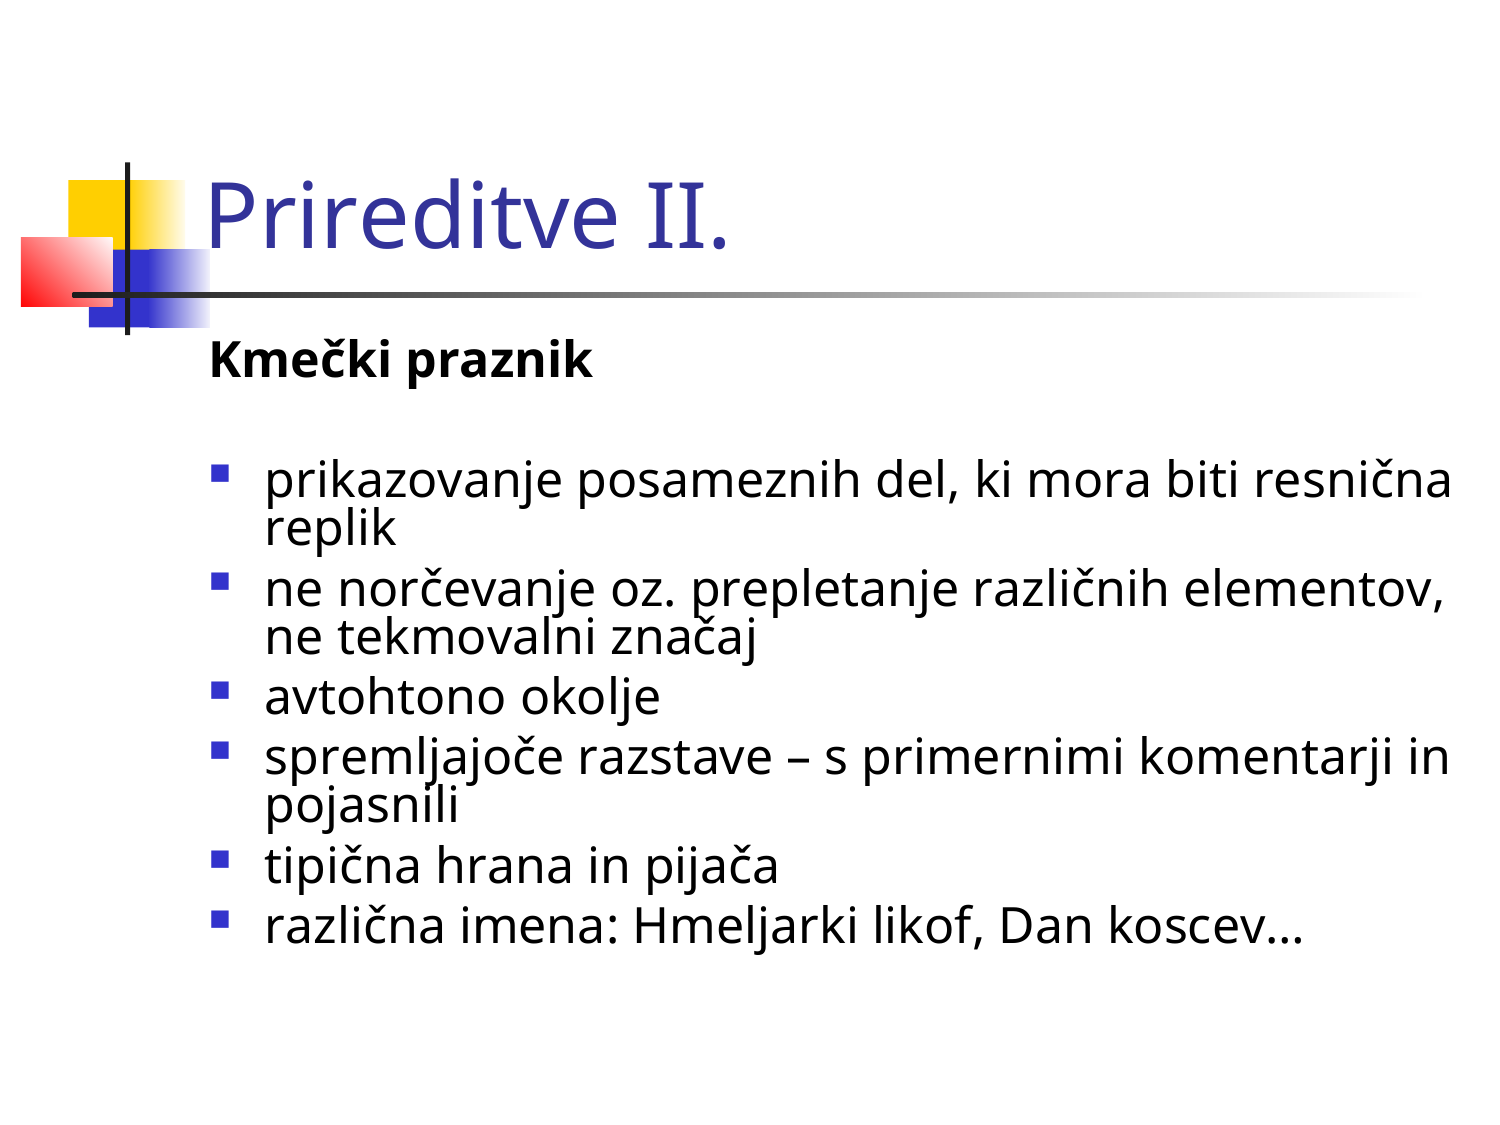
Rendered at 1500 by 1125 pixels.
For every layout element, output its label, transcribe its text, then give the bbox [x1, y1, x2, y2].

title Prireditve II. [188, 35, 1468, 276]
list Kmečki praznik prikazovanje posameznih del, ki mora biti resnična replik ne norčevanje oz. prepletanje različnih elementov, ne tekmovalni značaj avtohtono okolje spremljajoče razstave – s primernimi komentarji in pojasnili tipična hrana in pijača različna imena: Hmeljarki likof, Dan koscev… [193, 331, 1469, 1007]
